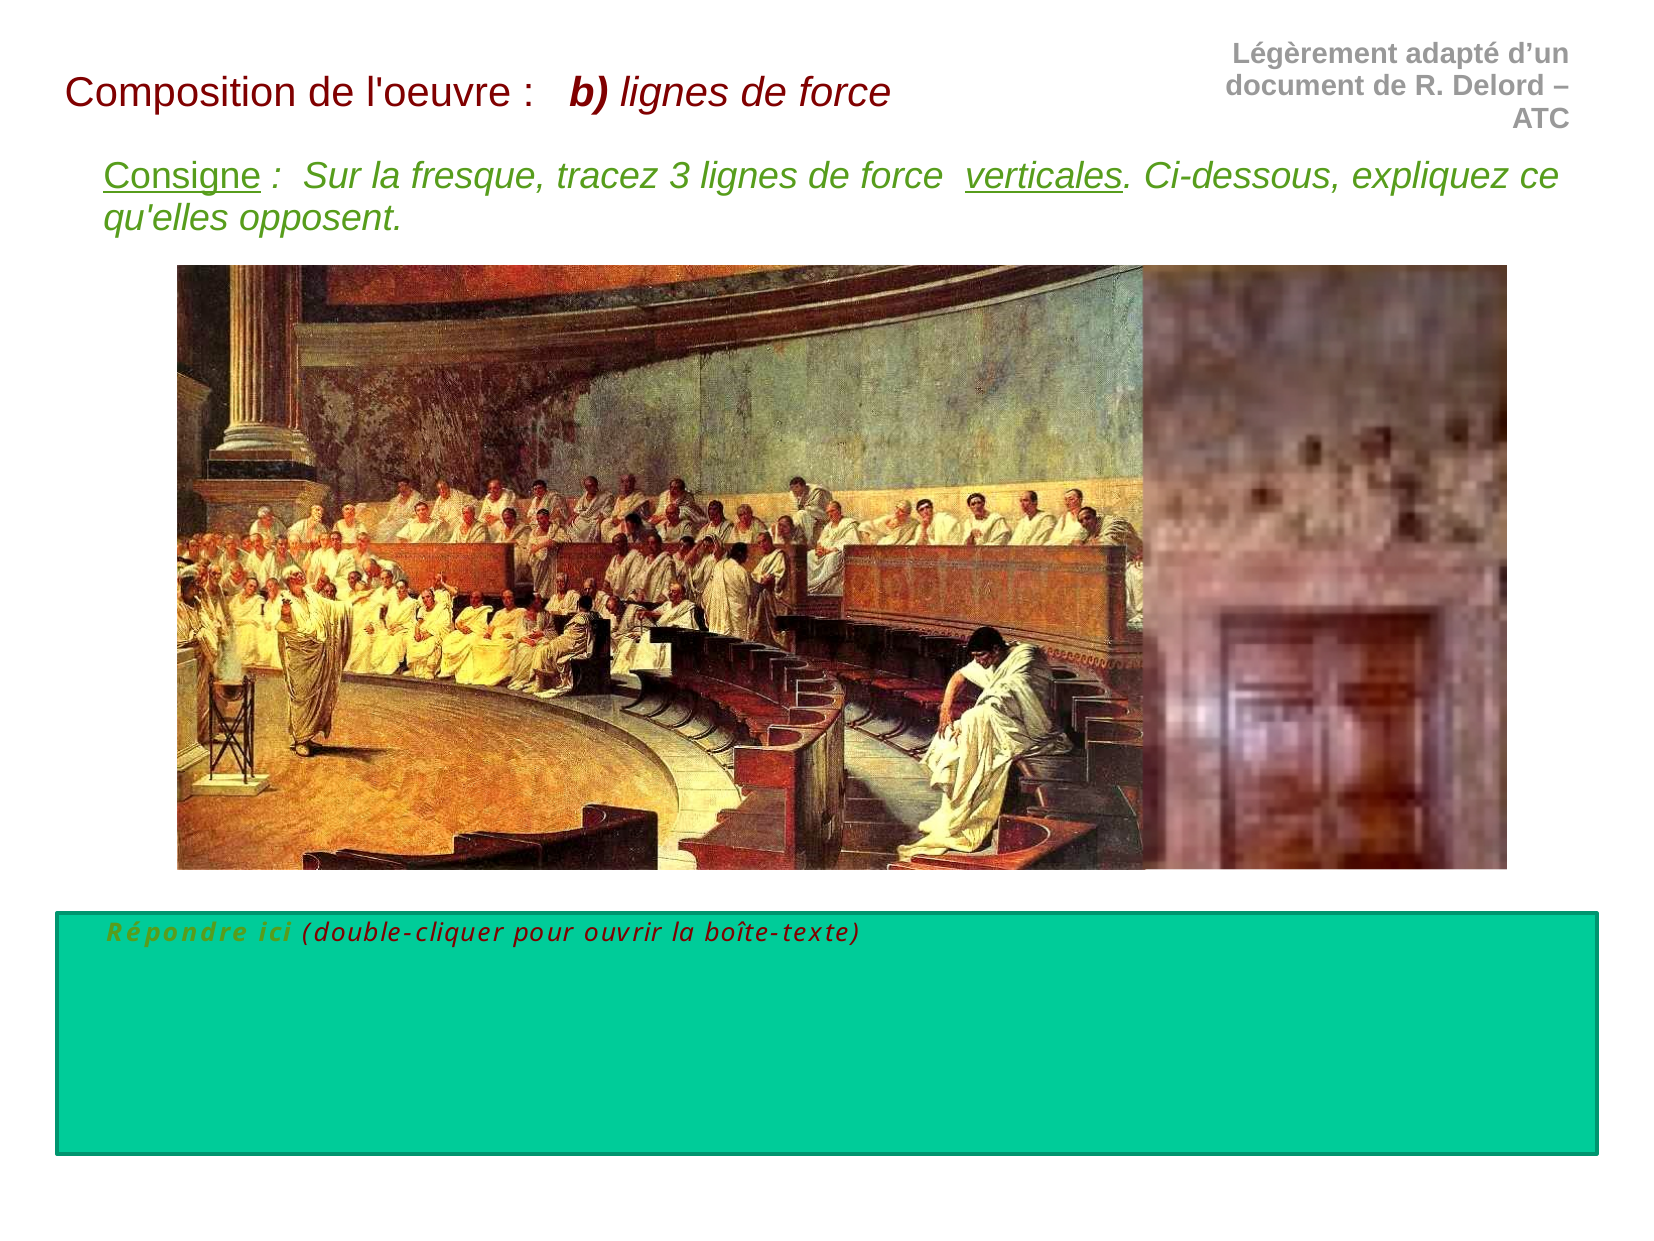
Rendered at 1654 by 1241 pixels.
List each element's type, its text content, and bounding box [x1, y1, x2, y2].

picture [177, 265, 1507, 870]
text_box Légèrement adapté d’un document de R. Delord – ATC [1210, 29, 1612, 78]
text_box Consigne : Sur la fresque, tracez 3 lignes de force verticales. Ci-dessous, expliquez ce qu'elles opposent. [88, 147, 1624, 266]
title  Composition de l'oeuvre : b) lignes de force [59, 29, 1548, 163]
chart [59, 915, 1595, 1152]
